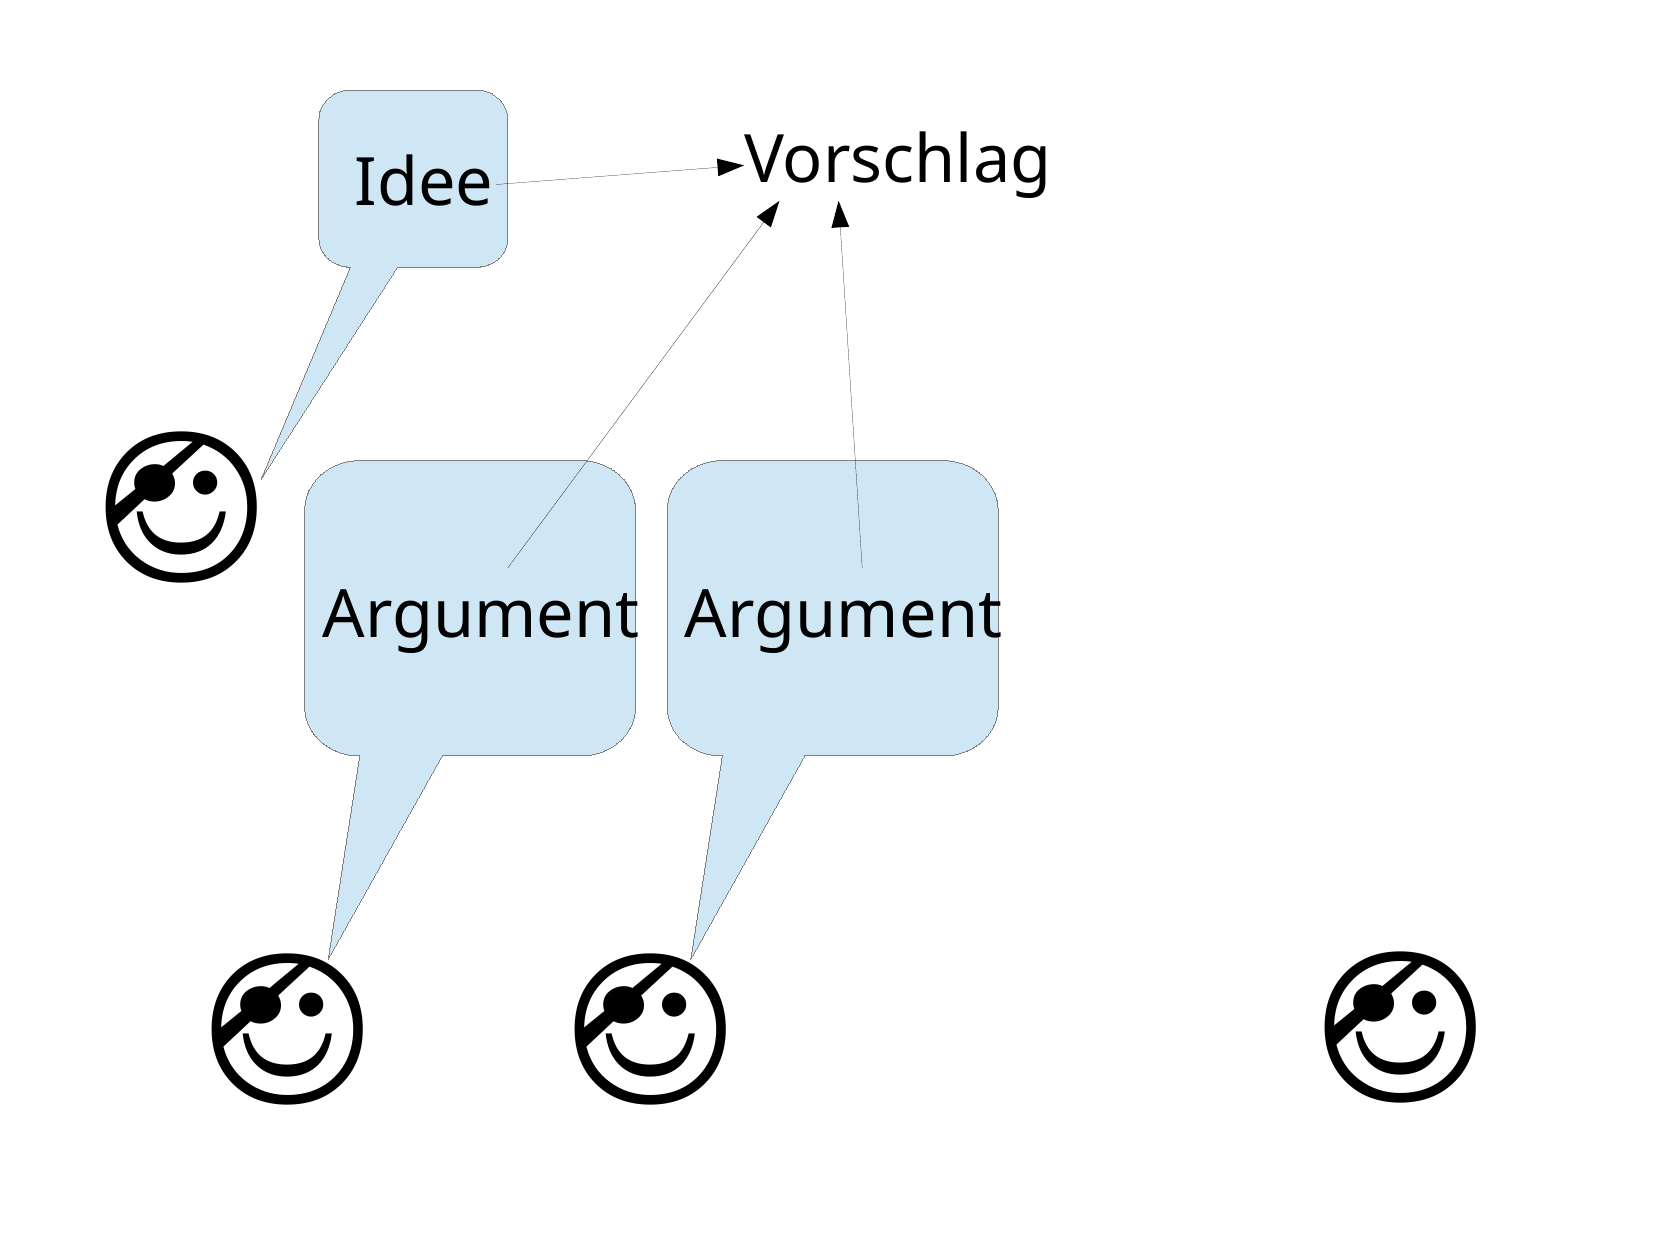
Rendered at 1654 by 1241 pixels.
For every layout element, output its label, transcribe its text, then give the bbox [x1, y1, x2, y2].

text_box  [188, 956, 388, 1172]
text_box [667, 460, 999, 956]
text_box  [82, 434, 282, 650]
text_box [510, 461, 636, 567]
text_box Argument [322, 567, 667, 656]
text_box  [1301, 954, 1501, 1170]
text_box  [551, 956, 751, 1172]
text_box [261, 90, 508, 480]
text_box Argument [685, 567, 1040, 656]
text_box Vorschlag [744, 113, 1099, 201]
text_box [304, 460, 636, 956]
text_box Idee [354, 135, 497, 224]
text_box [856, 460, 999, 567]
